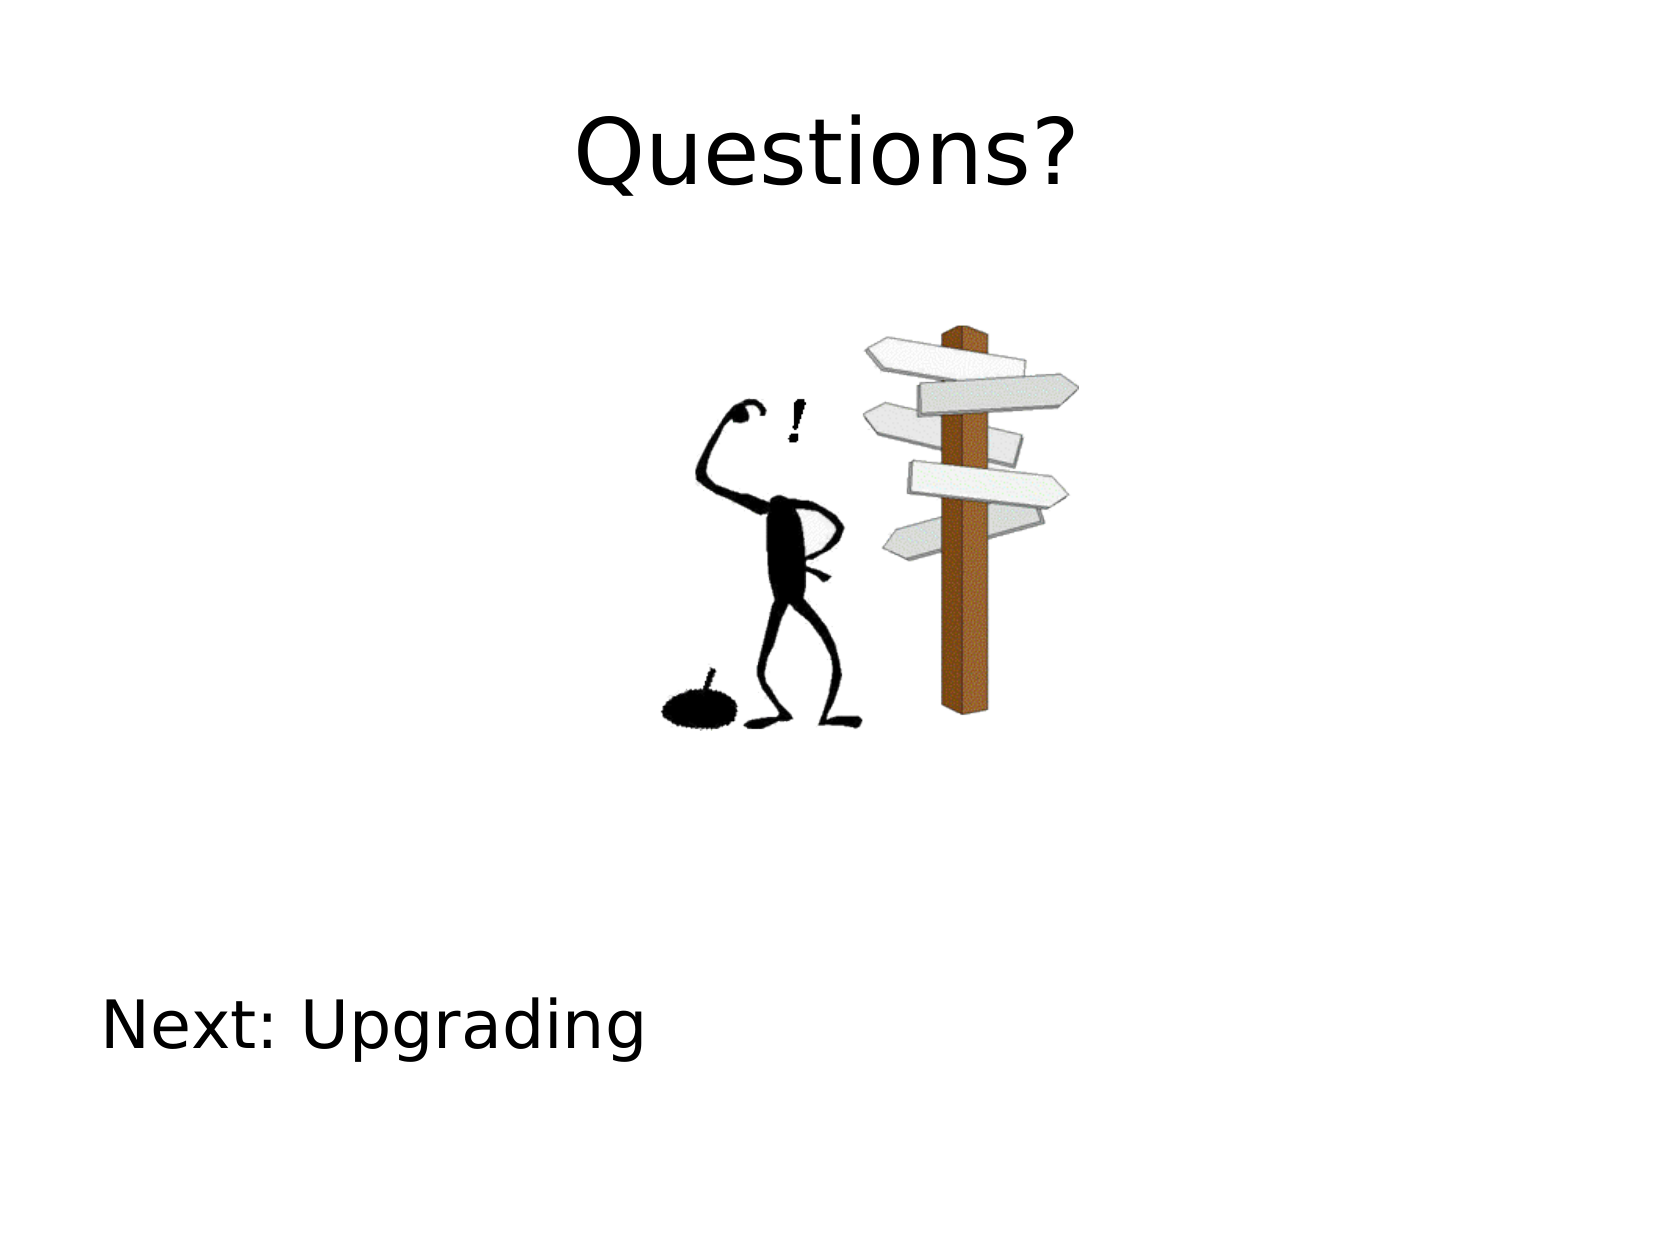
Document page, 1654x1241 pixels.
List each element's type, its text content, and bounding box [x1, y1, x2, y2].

title Questions? [82, 49, 1571, 257]
picture [531, 324, 1079, 731]
list Next: Upgrading [82, 987, 1571, 1111]
